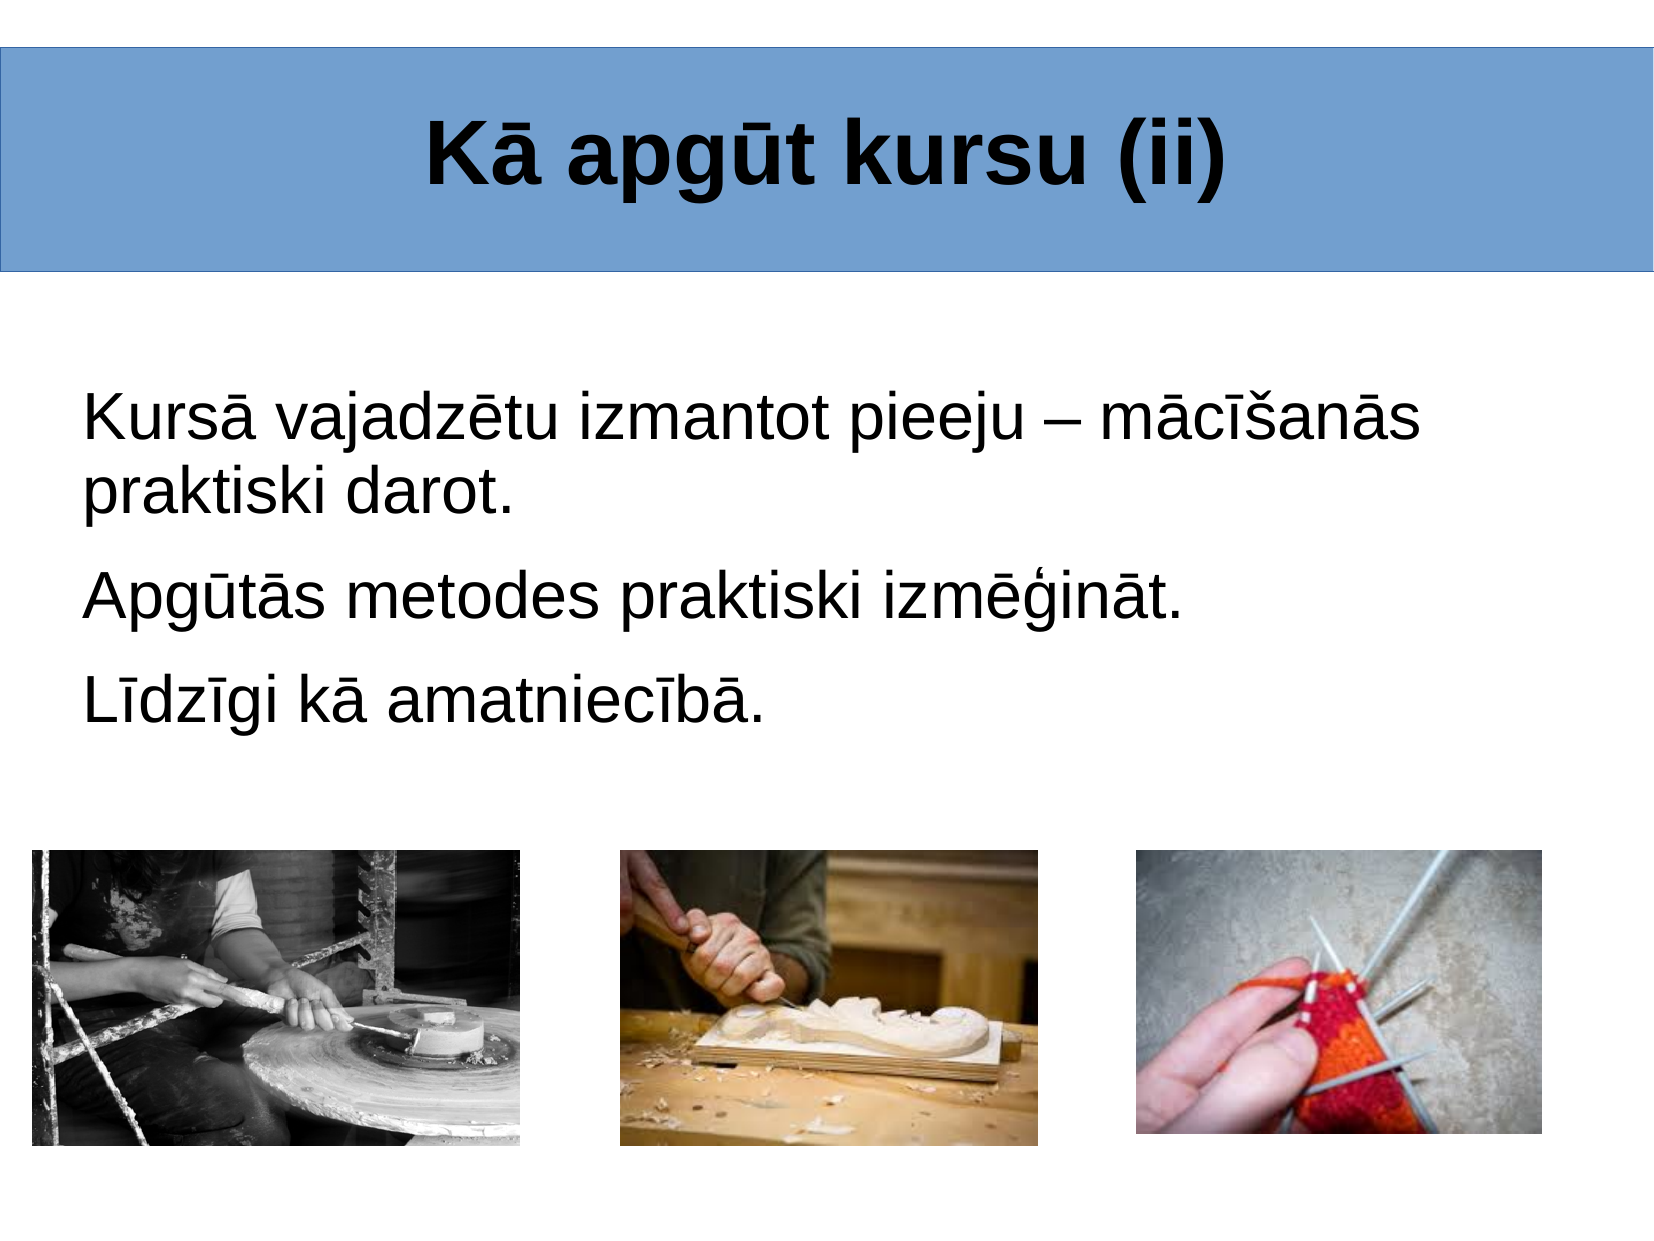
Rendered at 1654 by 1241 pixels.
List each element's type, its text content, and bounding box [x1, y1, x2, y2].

picture [32, 850, 520, 1146]
picture [1136, 850, 1542, 1134]
picture [620, 850, 1038, 1146]
title Kā apgūt kursu (ii) [82, 49, 1571, 257]
text_box [0, 47, 1654, 272]
list Kursā vajadzētu izmantot pieeju – mācīšanās praktiski darot. Apgūtās metodes praktiski izmēģināt. Līdzīgi kā amatniecībā. [82, 378, 1619, 1099]
